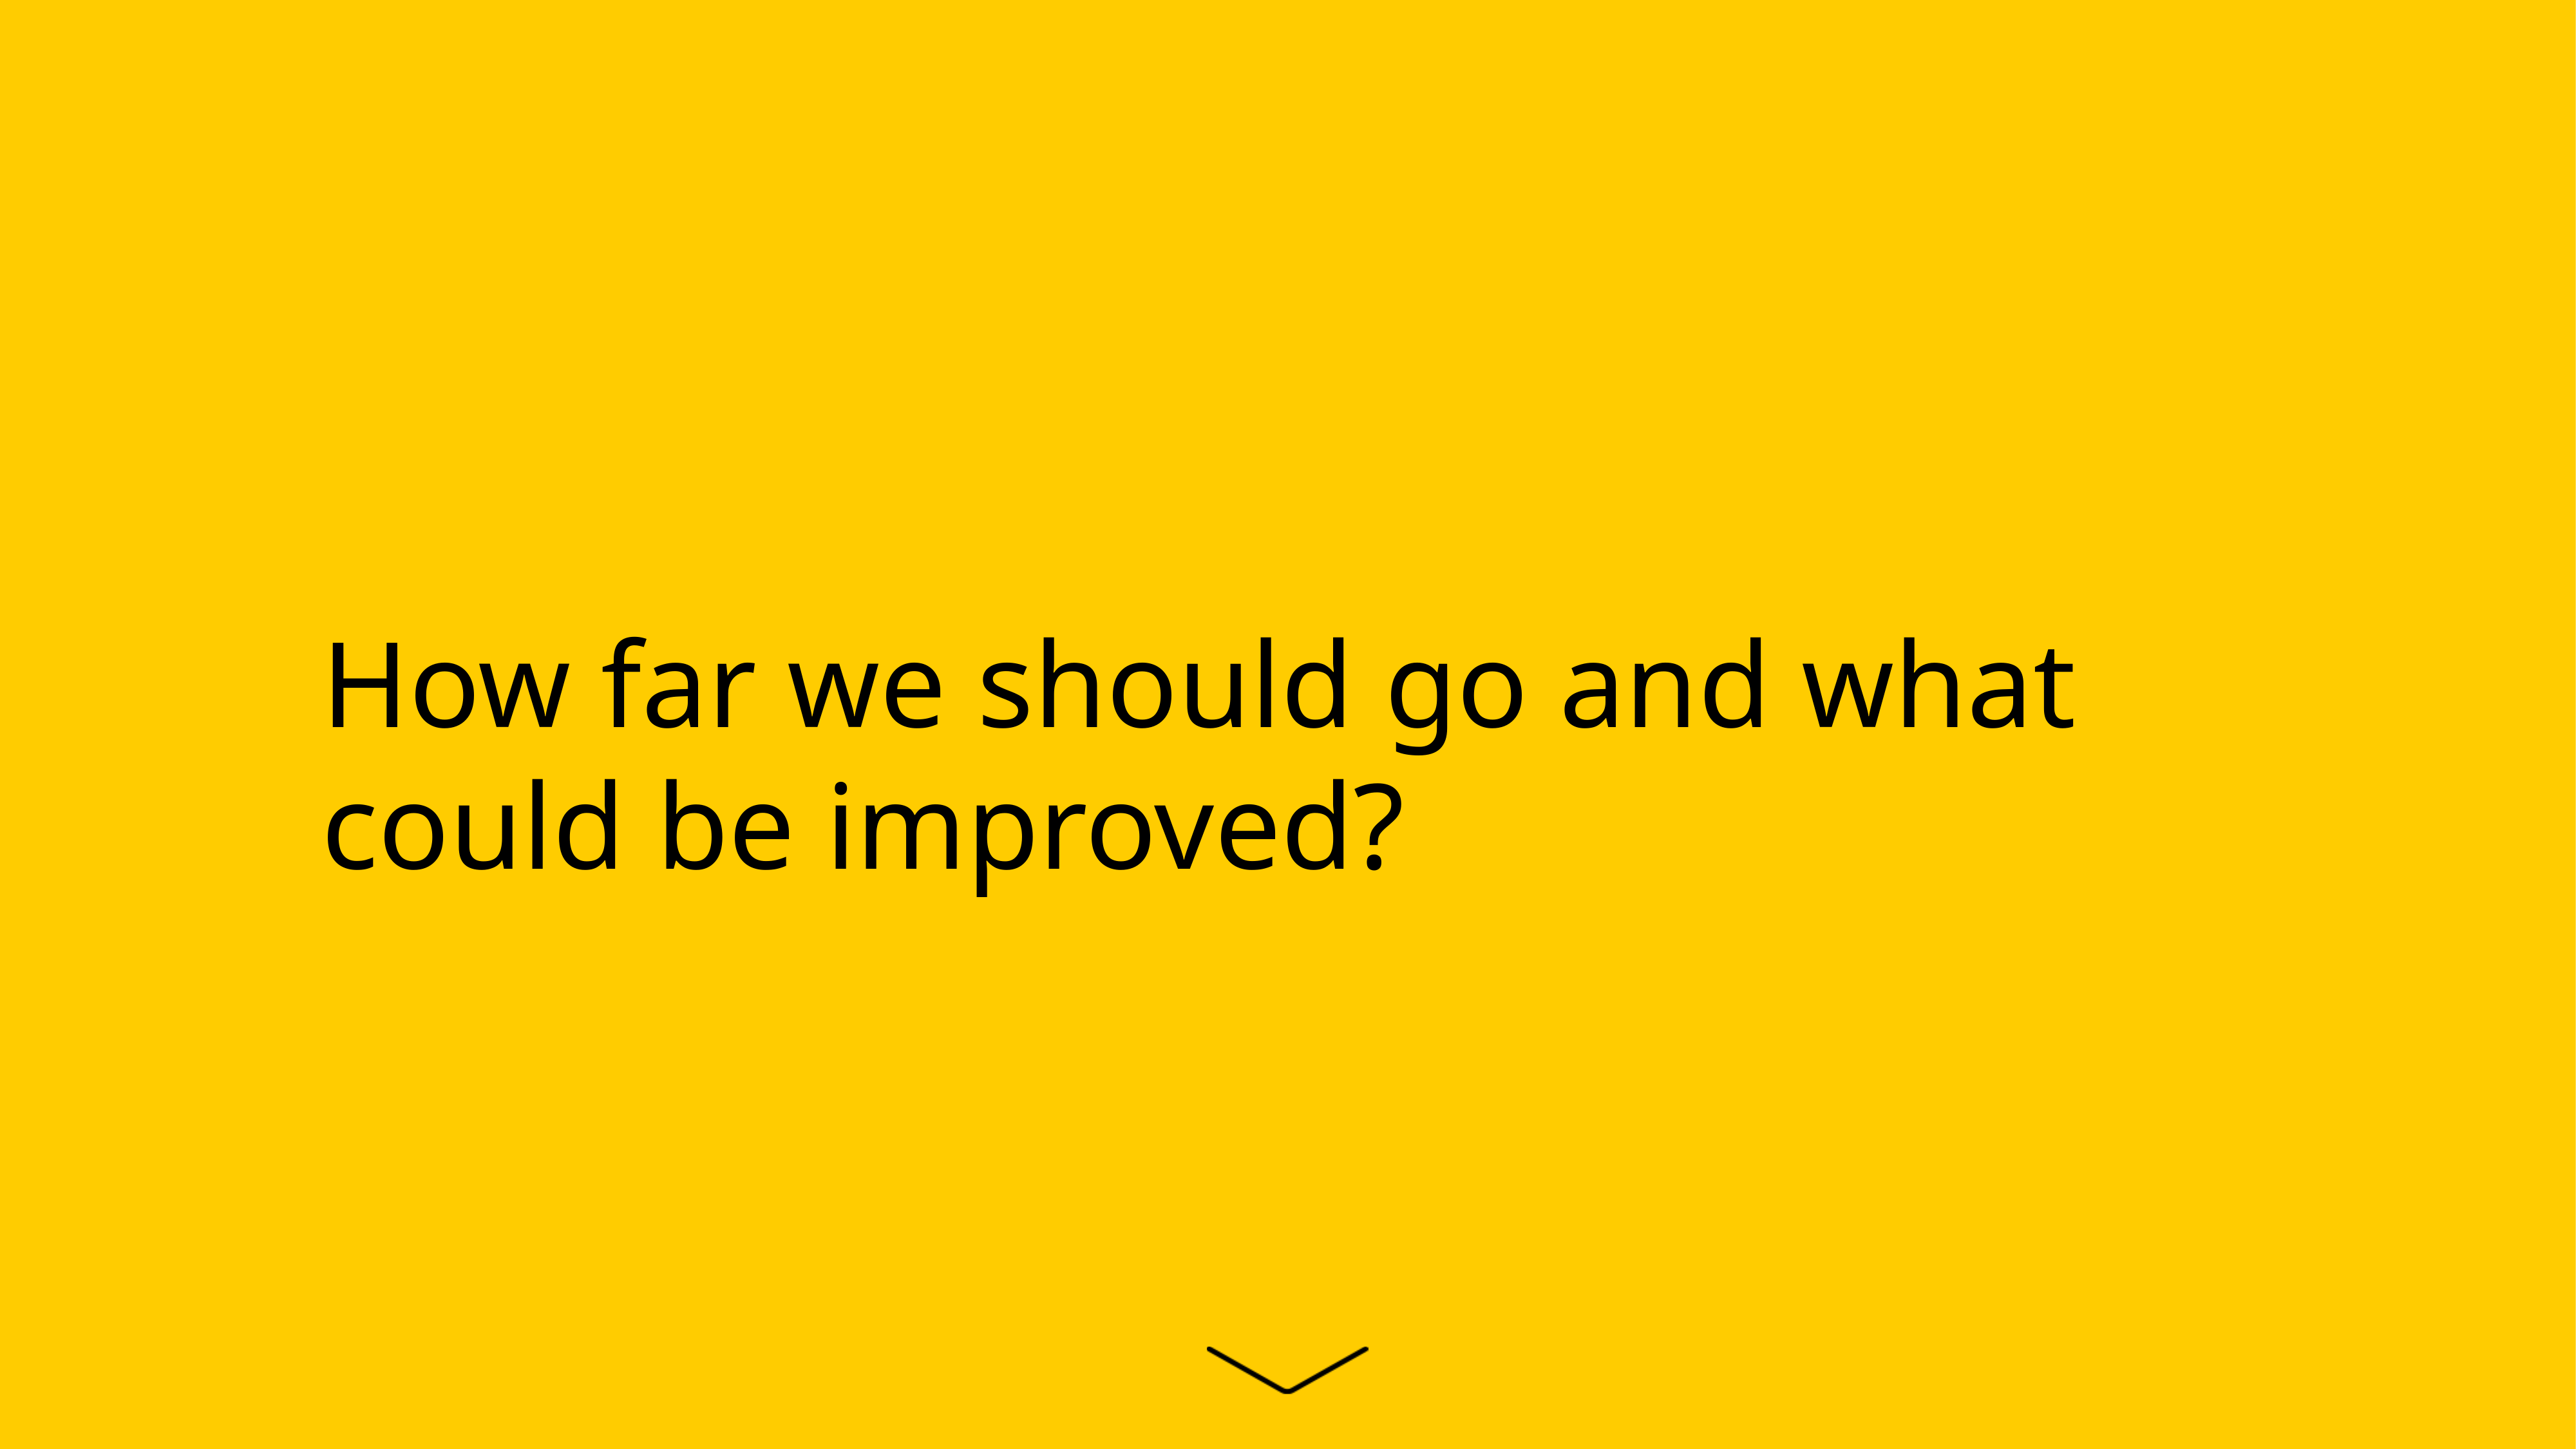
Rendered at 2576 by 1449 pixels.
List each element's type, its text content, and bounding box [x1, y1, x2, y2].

picture [1207, 1347, 1368, 1396]
title How far we should go and what could be improved? [321, 429, 2253, 1074]
